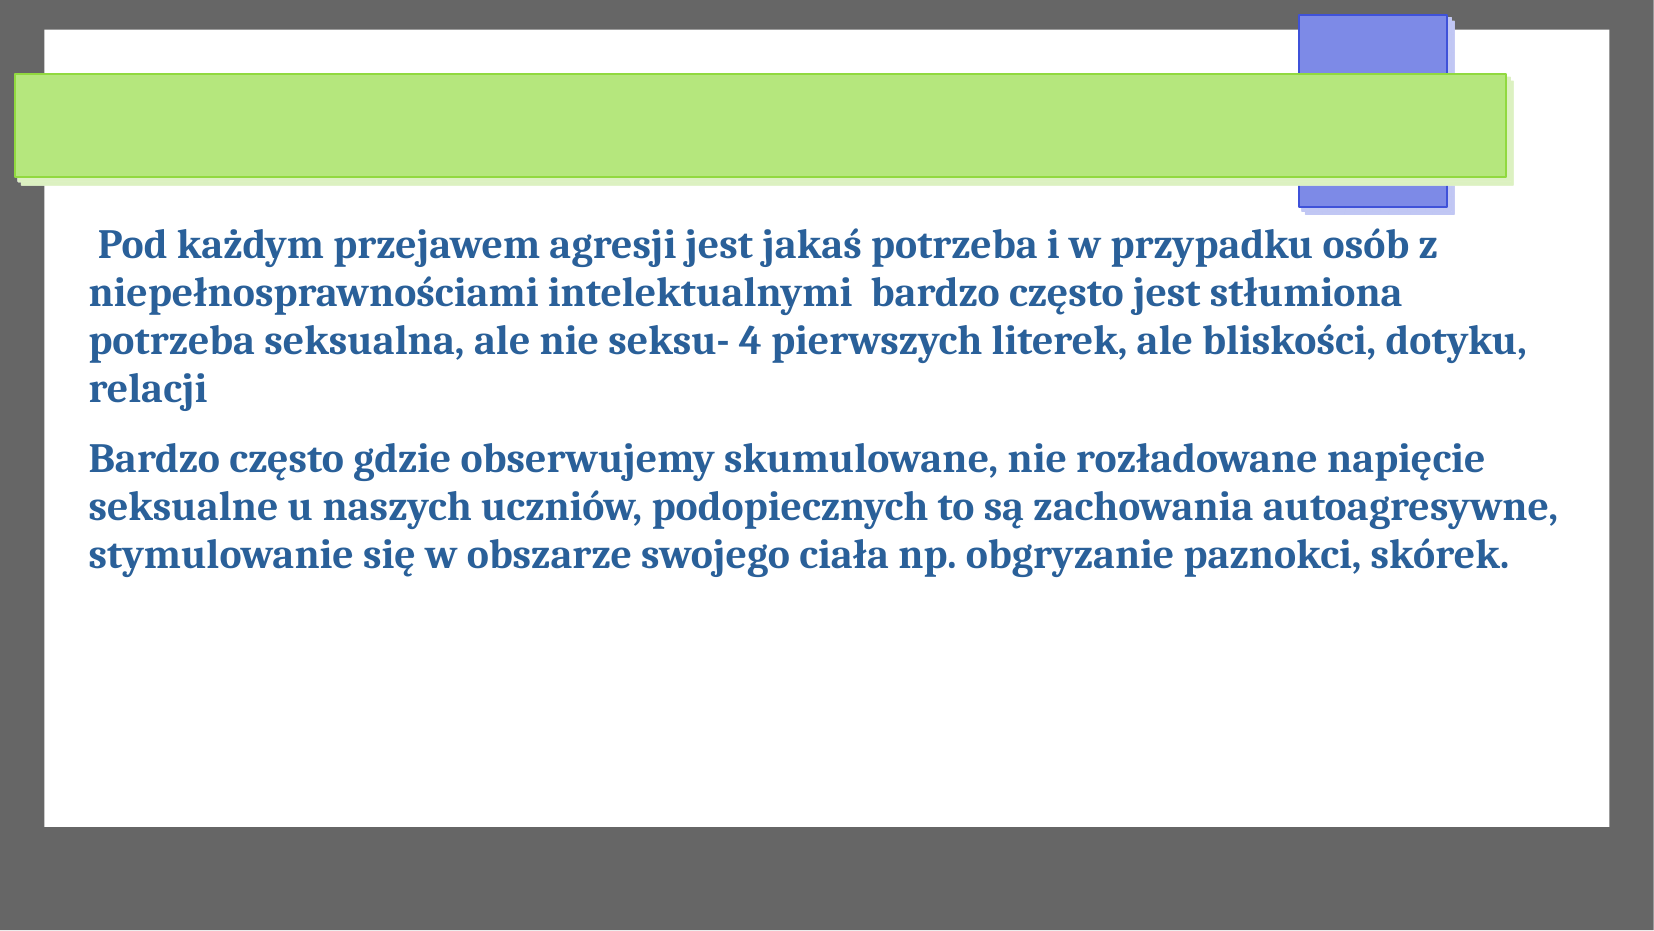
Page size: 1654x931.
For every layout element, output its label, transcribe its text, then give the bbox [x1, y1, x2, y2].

list Pod każdym przejawem agresji jest jakaś potrzeba i w przypadku osób z niepełnosprawnościami intelektualnymi bardzo często jest stłumiona potrzeba seksualna, ale nie seksu- 4 pierwszych literek, ale bliskości, dotyku, relacji Bardzo często gdzie obserwujemy skumulowane, nie rozładowane napięcie seksualne u naszych uczniów, podopiecznych to są zachowania autoagresywne, stymulowanie się w obszarze swojego ciała np. obgryzanie paznokci, skórek. [88, 221, 1565, 813]
